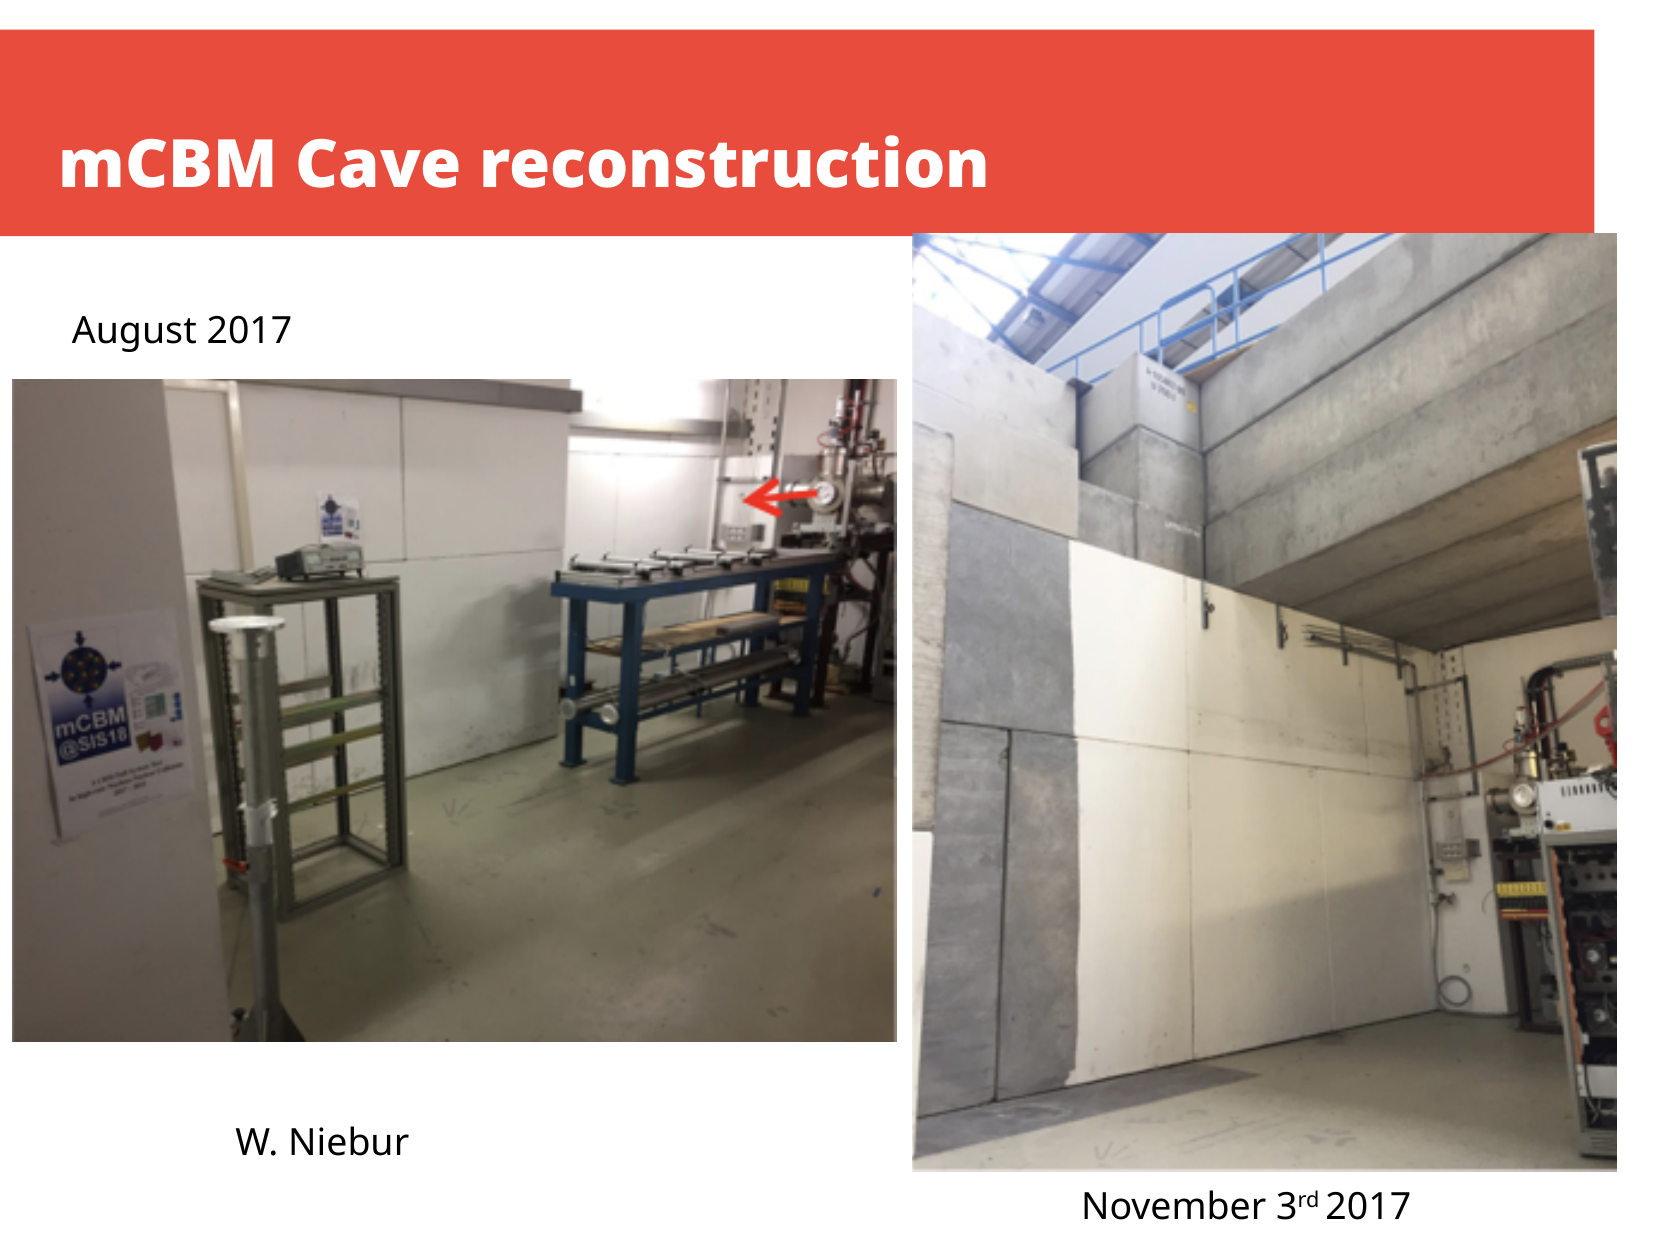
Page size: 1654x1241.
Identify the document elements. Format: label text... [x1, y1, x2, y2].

text_box November 3rd 2017 [1066, 1171, 1385, 1235]
picture [912, 233, 1617, 1172]
title mCBM Cave reconstruction [59, 59, 1595, 207]
text_box W. Niebur [220, 1107, 402, 1170]
picture [12, 379, 897, 1042]
text_box August 2017 [57, 295, 278, 358]
